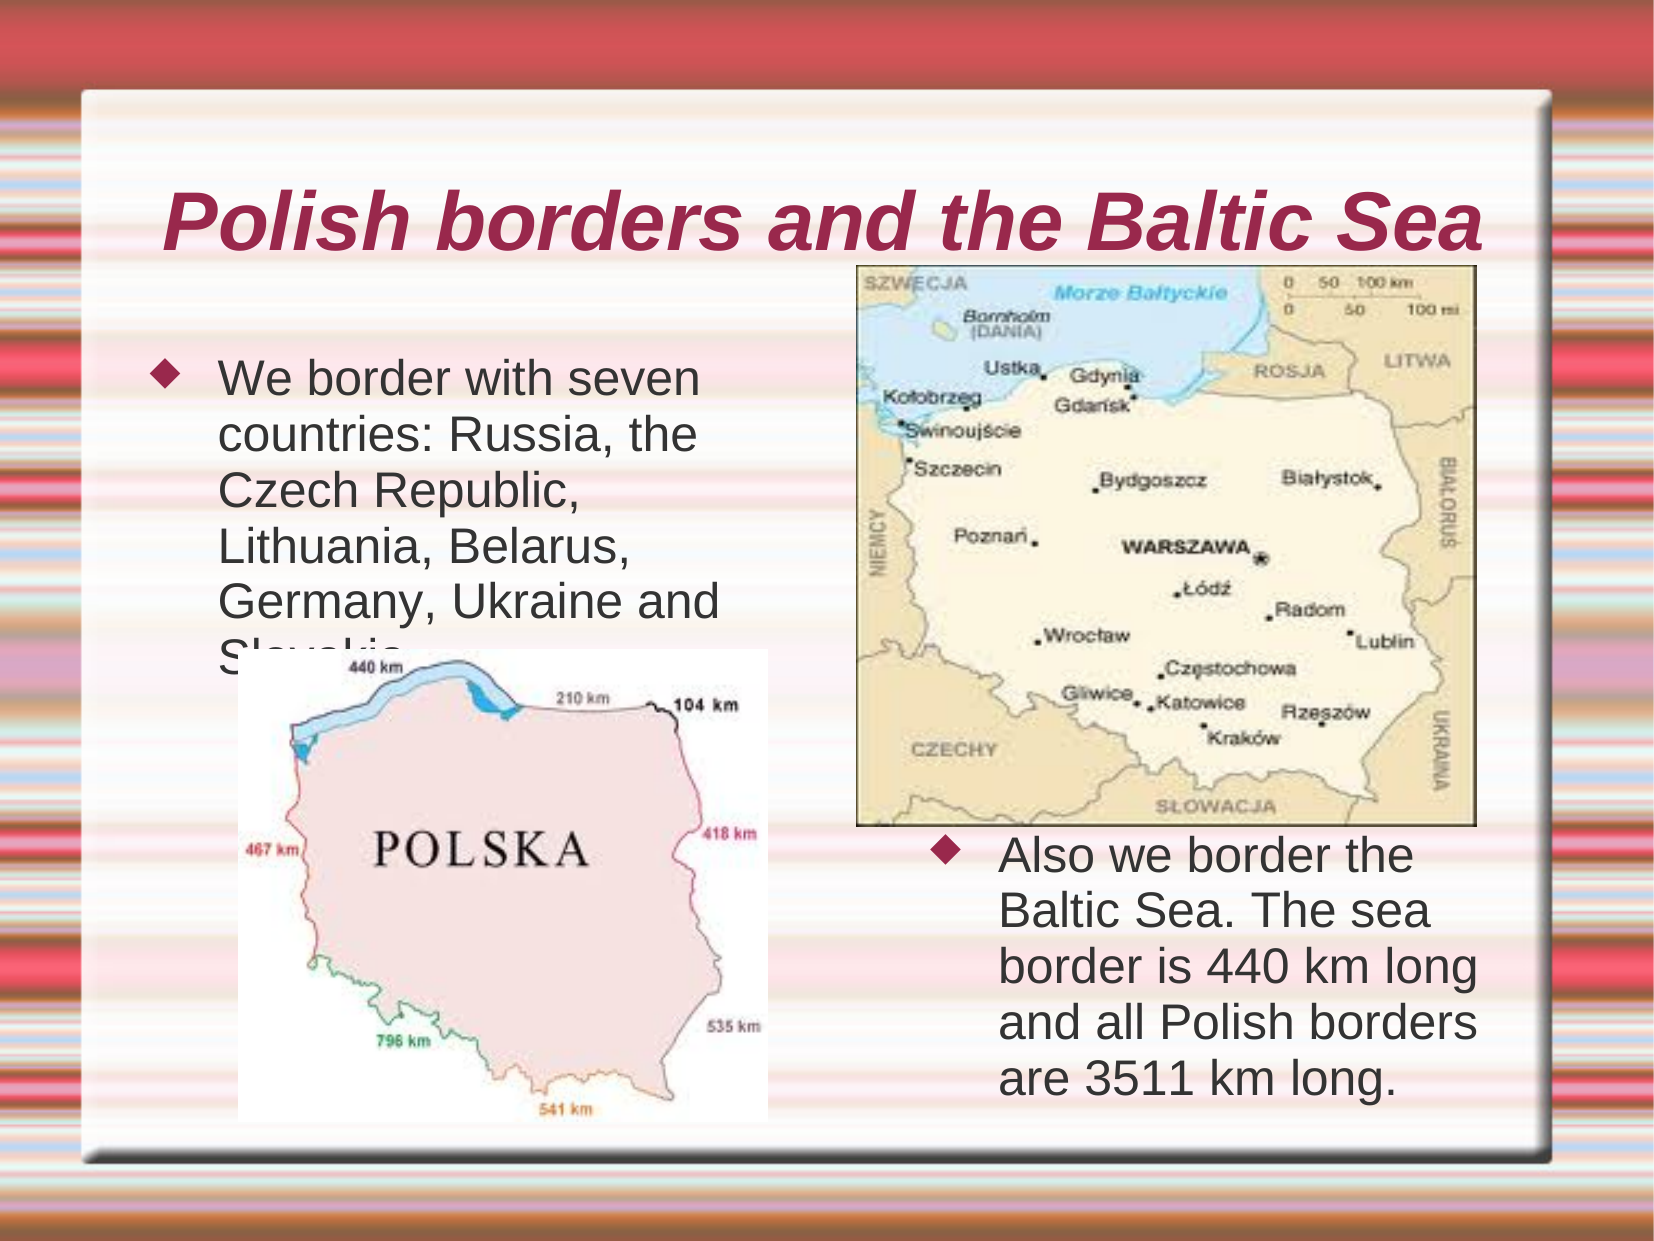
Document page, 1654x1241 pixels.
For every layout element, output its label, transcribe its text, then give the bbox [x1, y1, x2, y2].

title Polish borders and the Baltic Sea [118, 118, 1531, 326]
list Also we border the Baltic Sea. The sea border is 440 km long and all Polish borders are 3511 km long. [915, 826, 1517, 1132]
list We border with seven countries: Russia, the Czech Republic, Lithuania, Belarus, Germany, Ukraine and Slovakia. [134, 350, 809, 724]
picture [0, 0, 1654, 1241]
